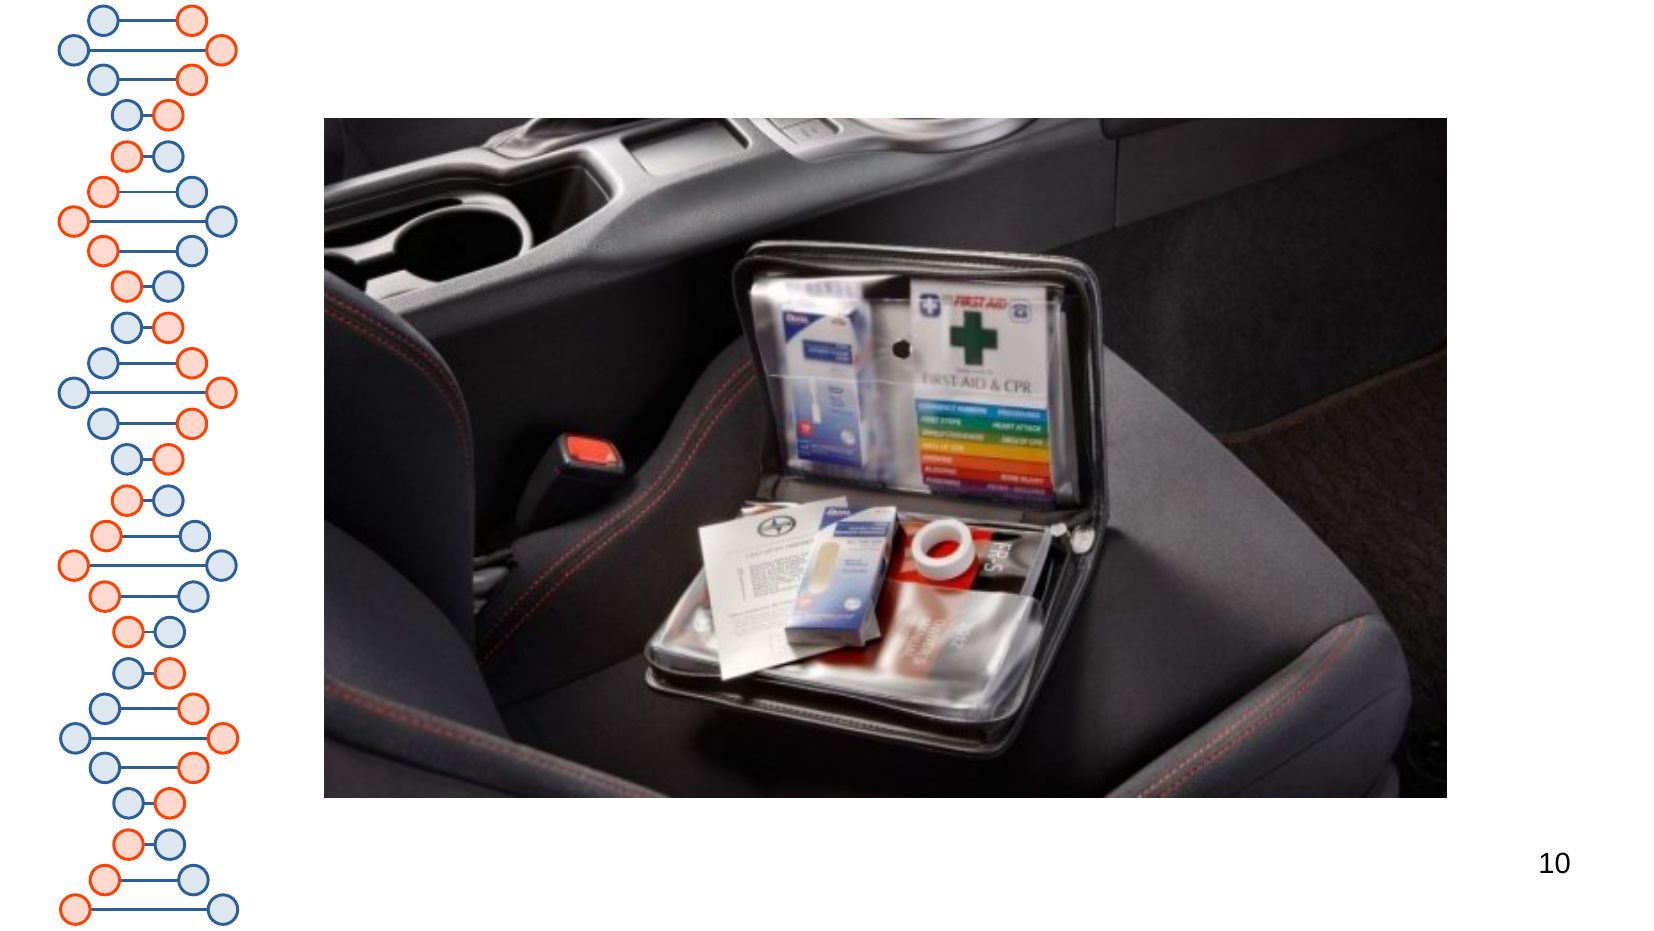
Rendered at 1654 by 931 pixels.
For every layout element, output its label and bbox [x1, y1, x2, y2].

picture [324, 118, 1447, 798]
